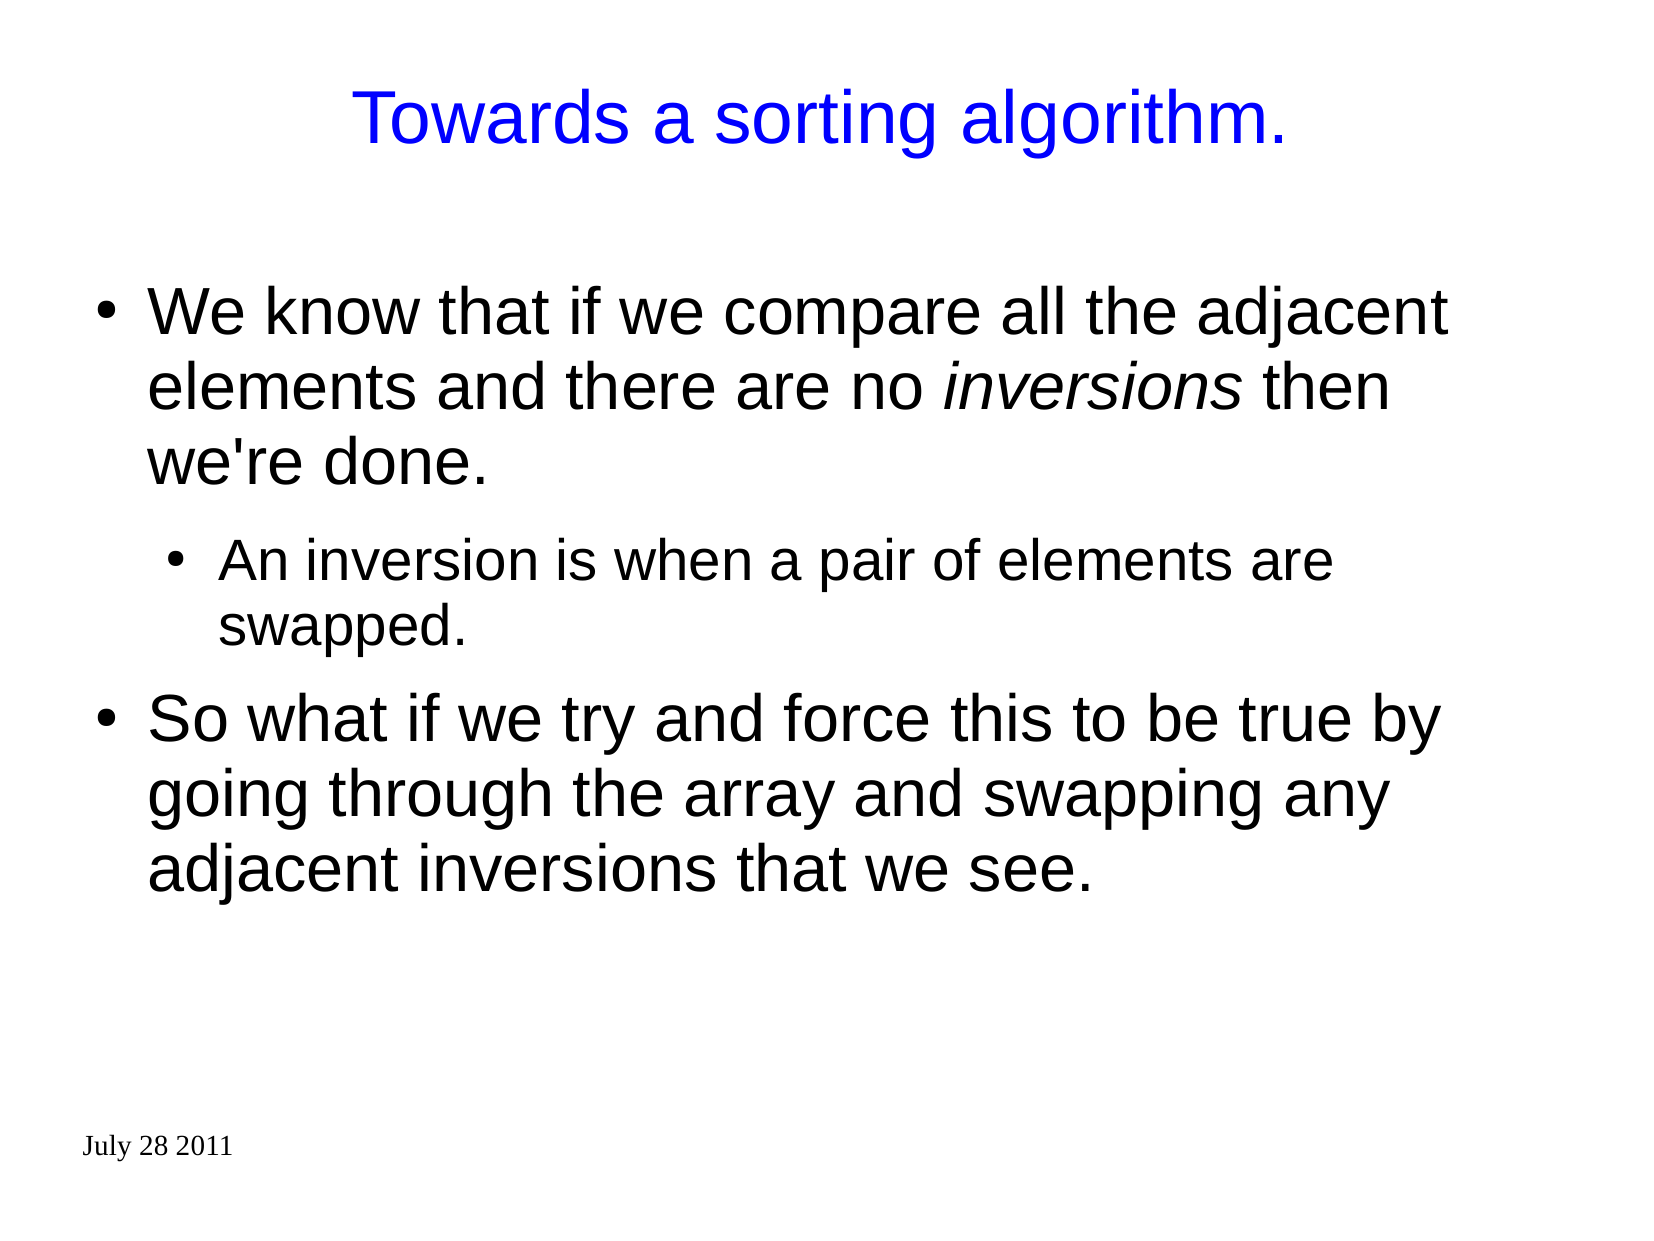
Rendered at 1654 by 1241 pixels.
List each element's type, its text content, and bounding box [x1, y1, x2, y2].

title Towards a sorting algorithm. [76, 58, 1565, 178]
list We know that if we compare all the adjacent elements and there are no inversions then we're done. An inversion is when a pair of elements are swapped. So what if we try and force this to be true by going through the array and swapping any adjacent inversions that we see. [76, 274, 1565, 1093]
